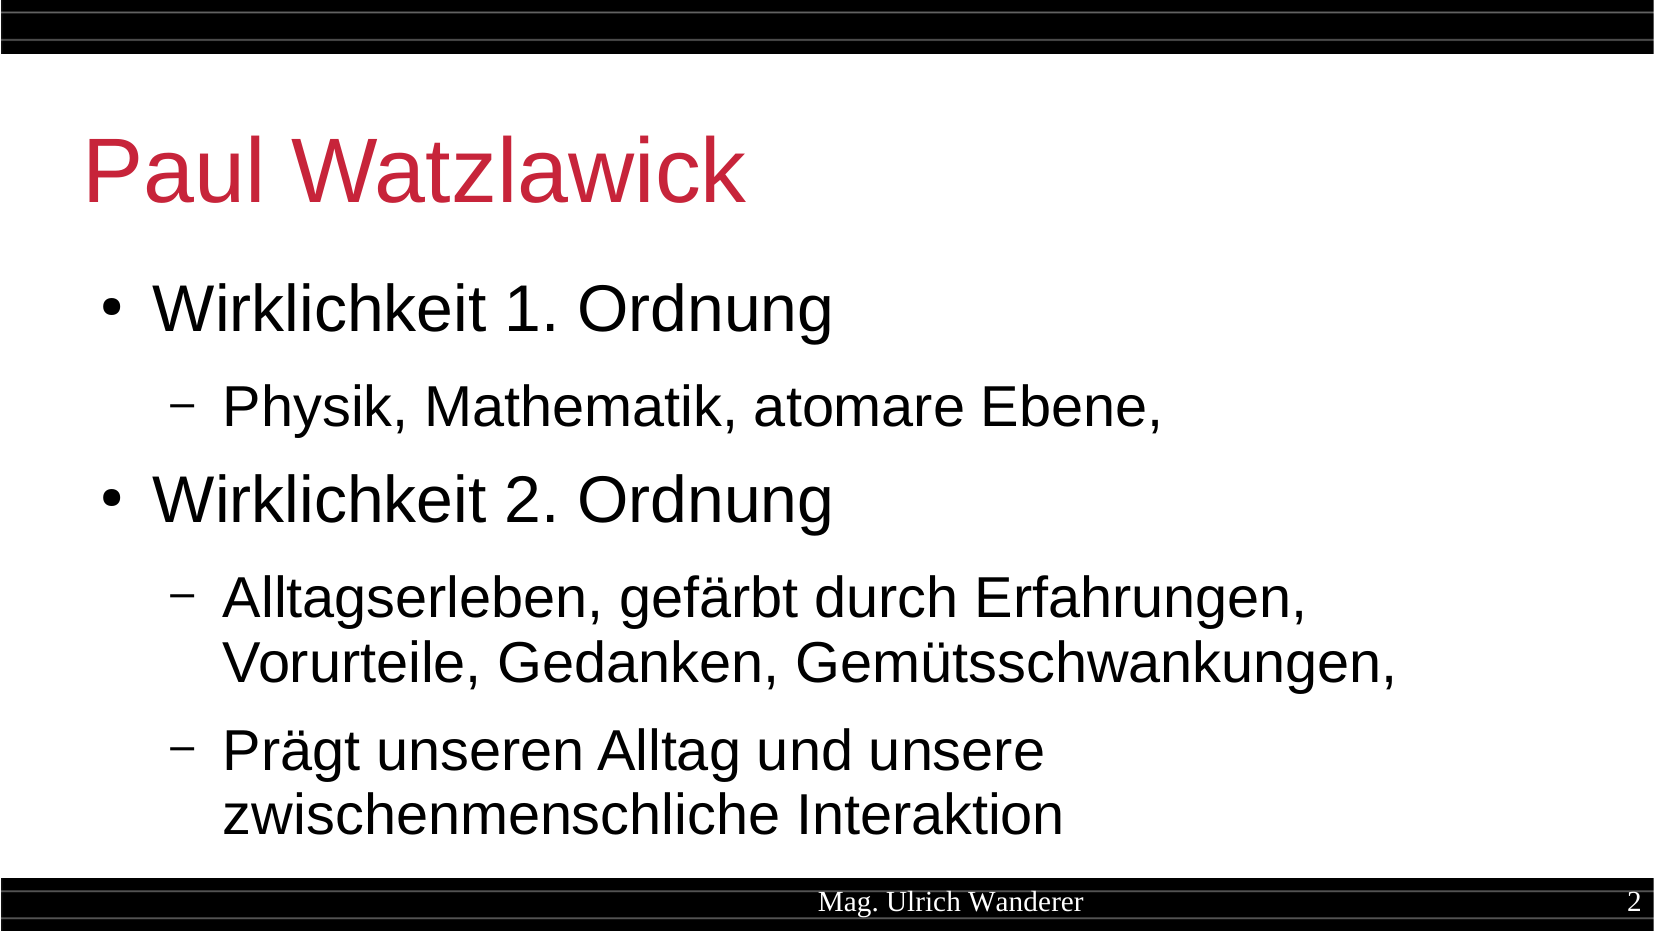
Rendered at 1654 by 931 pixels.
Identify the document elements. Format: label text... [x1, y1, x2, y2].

list Wirklichkeit 1. Ordnung Physik, Mathematik, atomare Ebene, Wirklichkeit 2. Ordnung Alltagserleben, gefärbt durch Erfahrungen, Vorurteile, Gedanken, Gemütsschwankungen, Prägt unseren Alltag und unsere zwischenmenschliche Interaktion [82, 271, 1571, 851]
picture [1, 878, 1654, 931]
title Paul Watzlawick [82, 92, 1571, 249]
picture [1, 0, 1654, 54]
